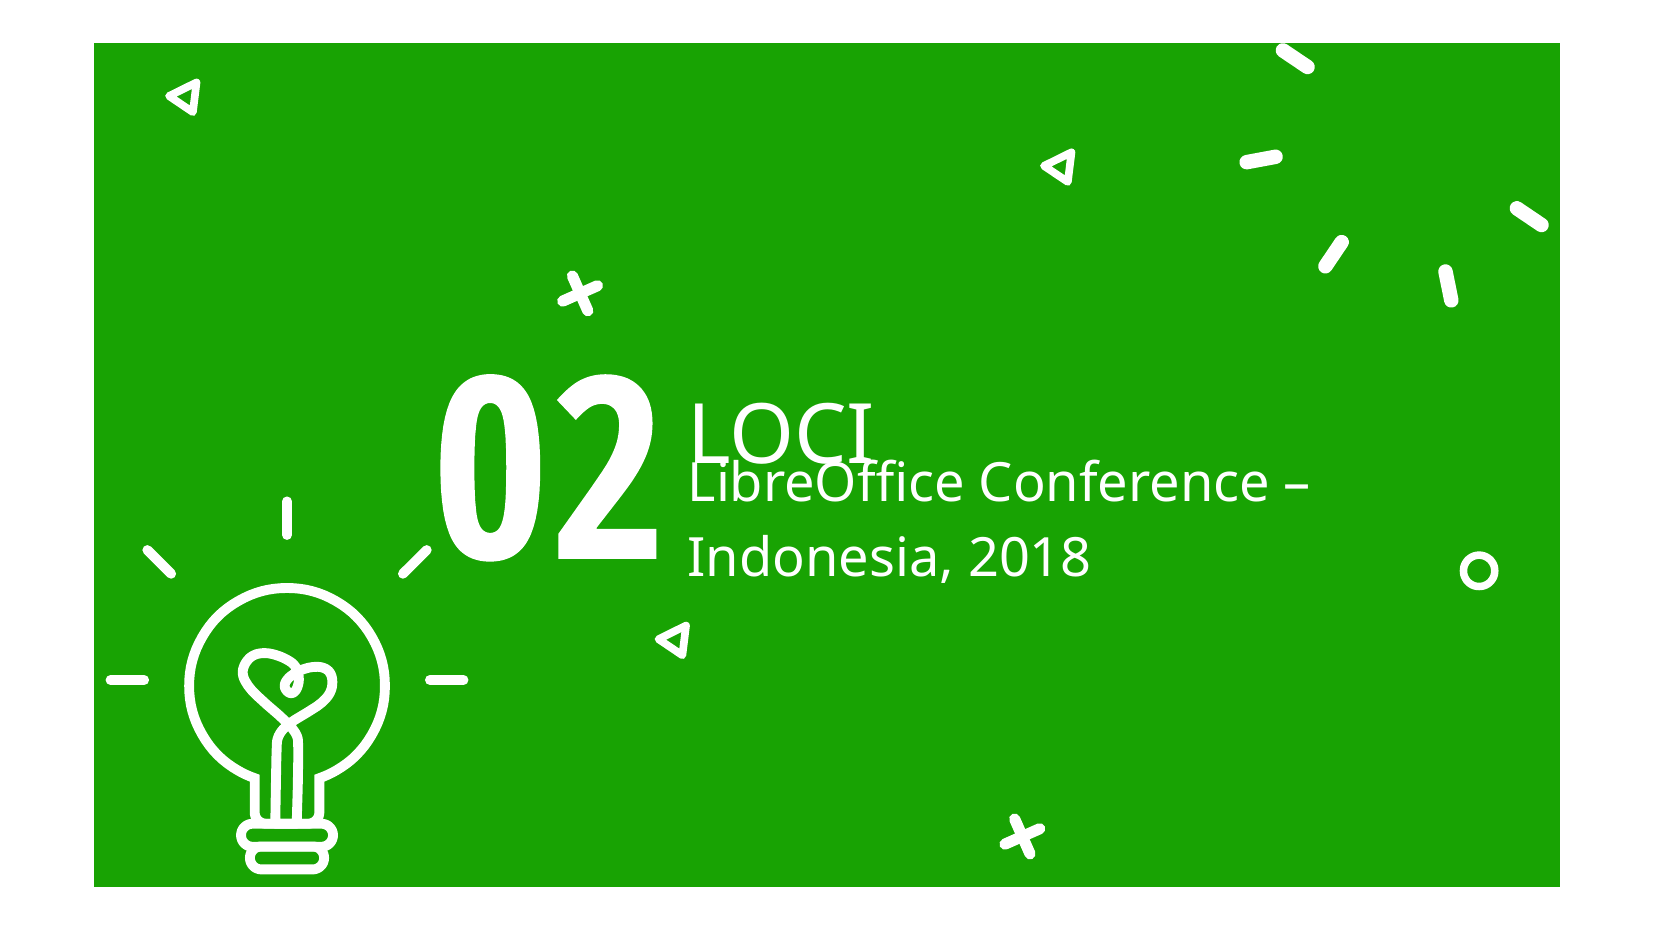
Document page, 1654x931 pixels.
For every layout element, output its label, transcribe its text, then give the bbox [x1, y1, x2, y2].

text_box [0, 0, 1654, 931]
text_box LibreOffice Conference – Indonesia, 2018 [687, 443, 1449, 592]
title LOCI [687, 374, 1408, 443]
